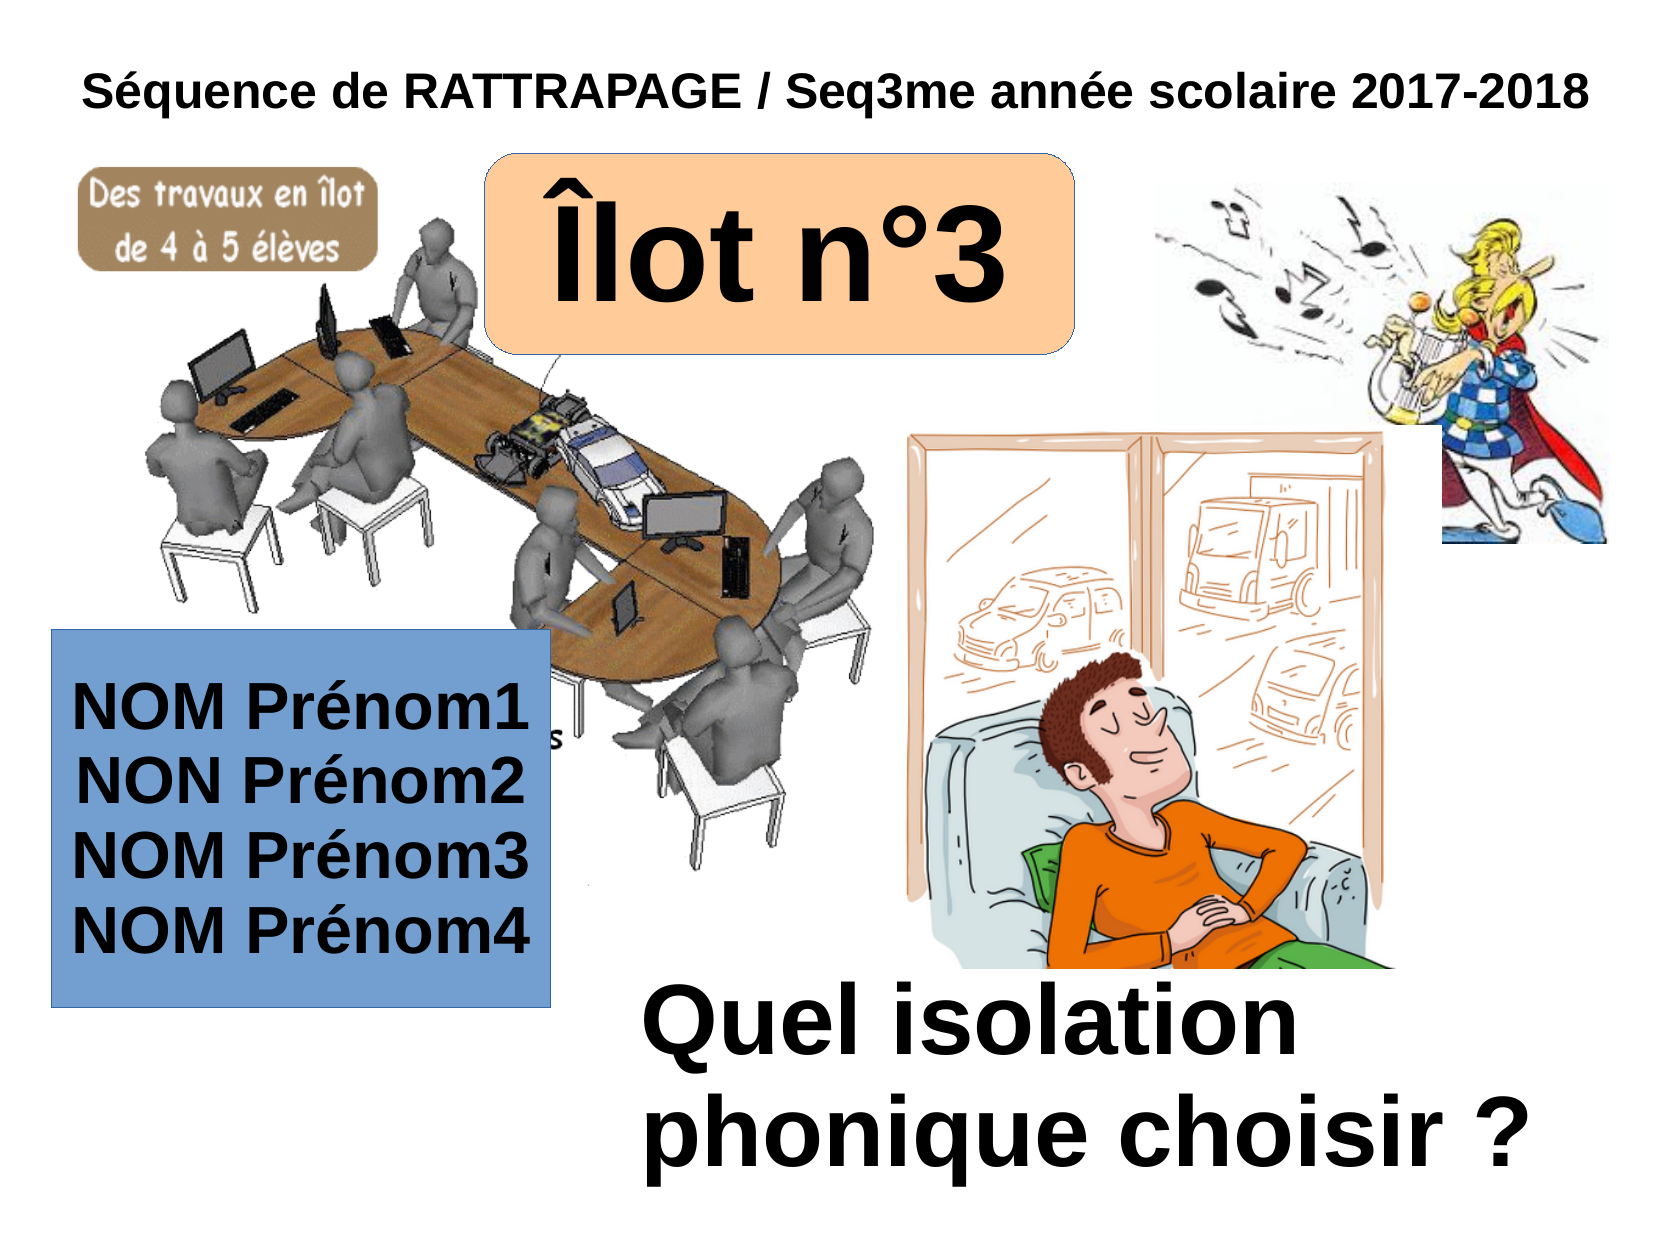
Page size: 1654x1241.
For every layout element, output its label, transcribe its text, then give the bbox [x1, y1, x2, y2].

text_box Îlot n°3 [484, 153, 1075, 355]
text_box NOM Prénom1 NON Prénom2 NOM Prénom3 NOM Prénom4 [51, 629, 551, 1008]
text_box Séquence de RATTRAPAGE / Seq3me année scolaire 2017-2018 [67, 56, 1615, 127]
text_box Quel isolation phonique choisir ? [625, 956, 1607, 1195]
picture [67, 153, 1609, 969]
